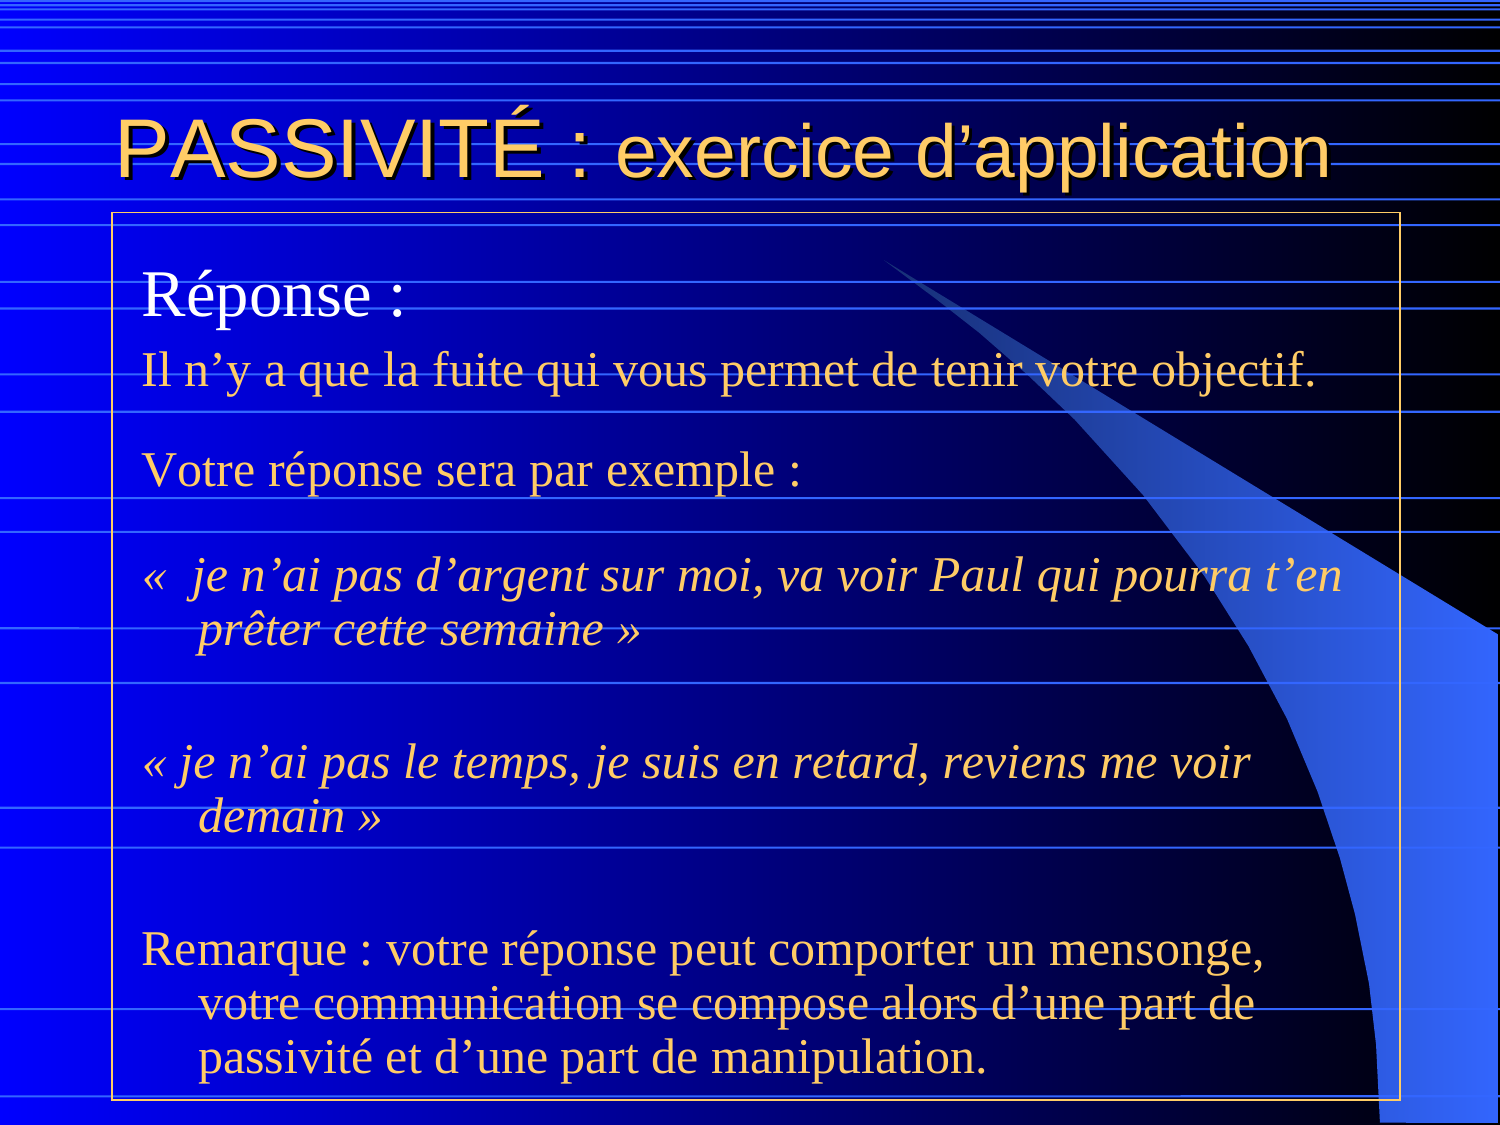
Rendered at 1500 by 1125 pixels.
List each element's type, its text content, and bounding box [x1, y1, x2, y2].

title PASSIVITÉ : exercice d’application [99, 49, 1426, 238]
list Réponse : Il n’y a que la fuite qui vous permet de tenir votre objectif. Votre réponse sera par exemple : « je n’ai pas d’argent sur moi, va voir Paul qui pourra t’en prêter cette semaine » « je n’ai pas le temps, je suis en retard, reviens me voir demain » Remarque : votre réponse peut comporter un mensonge, votre communication se compose alors d’une part de passivité et d’une part de manipulation. [111, 212, 1400, 1100]
